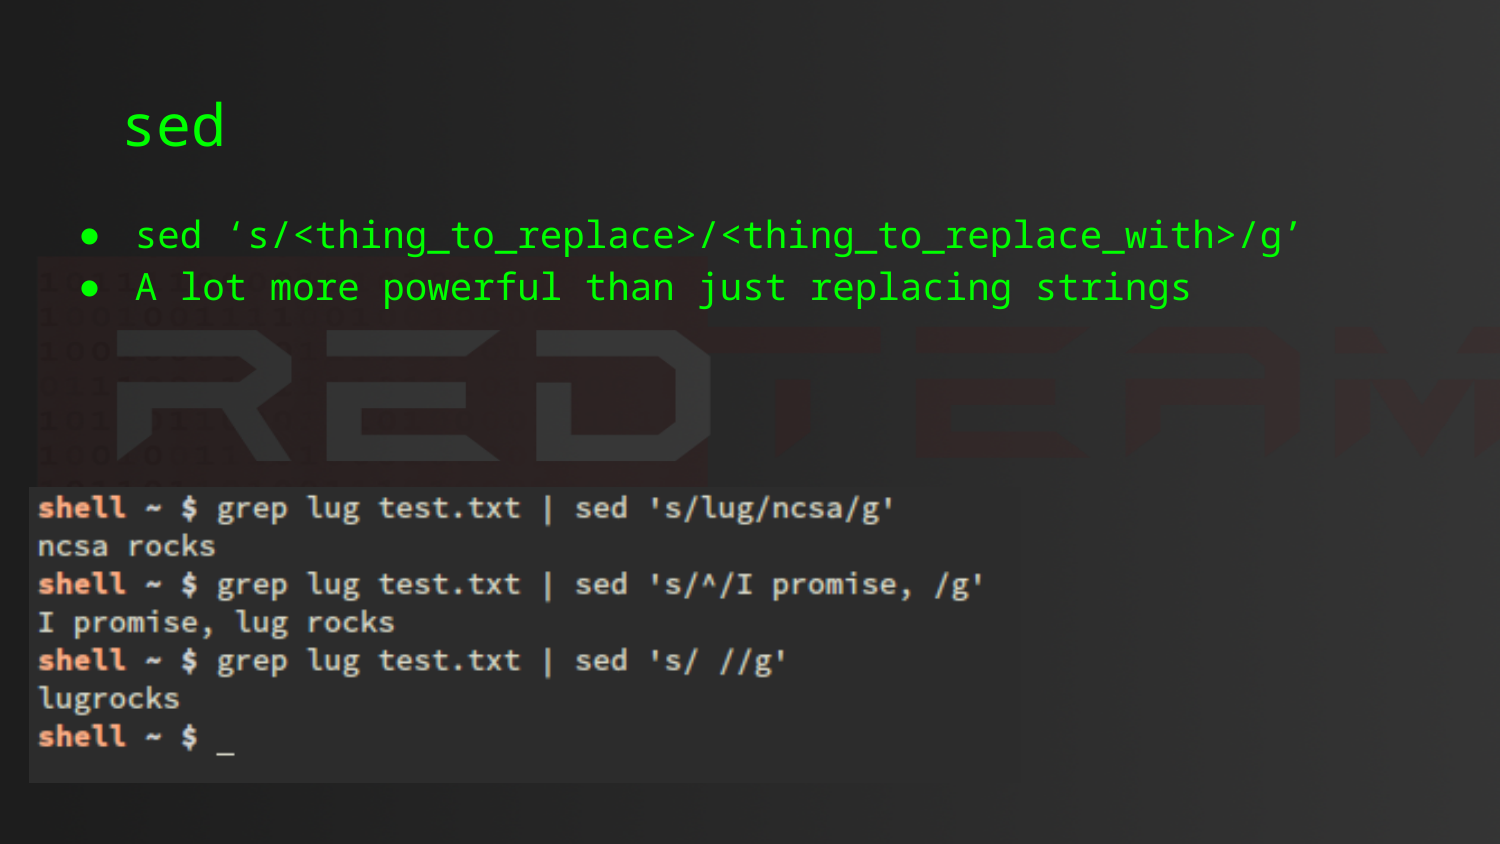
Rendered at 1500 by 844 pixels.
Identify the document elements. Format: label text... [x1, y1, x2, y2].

picture [0, 0, 1500, 844]
title sed [105, 72, 1443, 167]
list sed ‘s/<thing_to_replace>/<thing_to_replace_with>/g’ A lot more powerful than just replacing strings [44, 189, 1443, 750]
